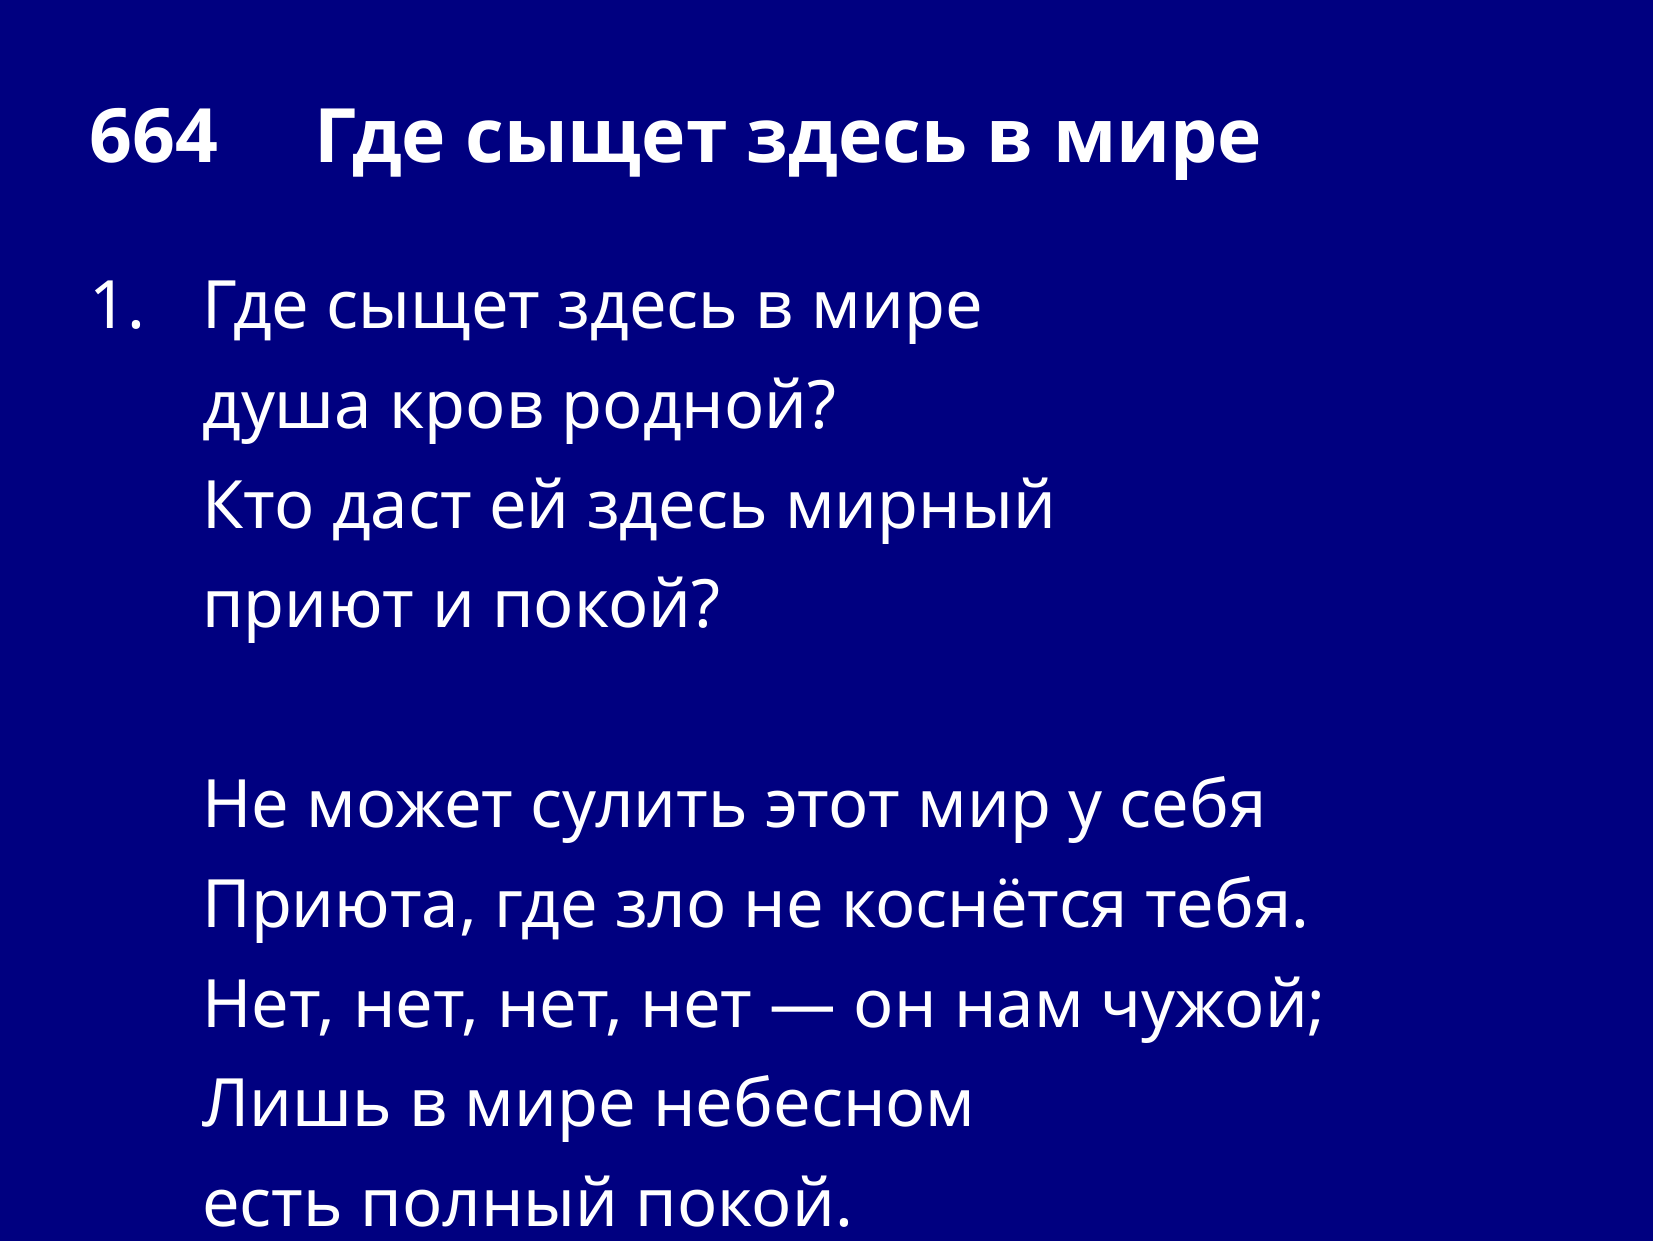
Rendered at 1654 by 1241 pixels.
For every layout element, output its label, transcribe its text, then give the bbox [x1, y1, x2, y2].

text_box 1. Где сыщет здесь в мире душа кров родной? Кто даст ей здесь мирный приют и покой? Не может сулить этот мир у себя Приюта, где зло не коснётся тебя. Нет, нет, нет, нет — он нам чужой; Лишь в мире небесном есть полный покой. [75, 188, 1576, 1163]
text_box 664 Где сыщет здесь в мире [75, 75, 1576, 188]
